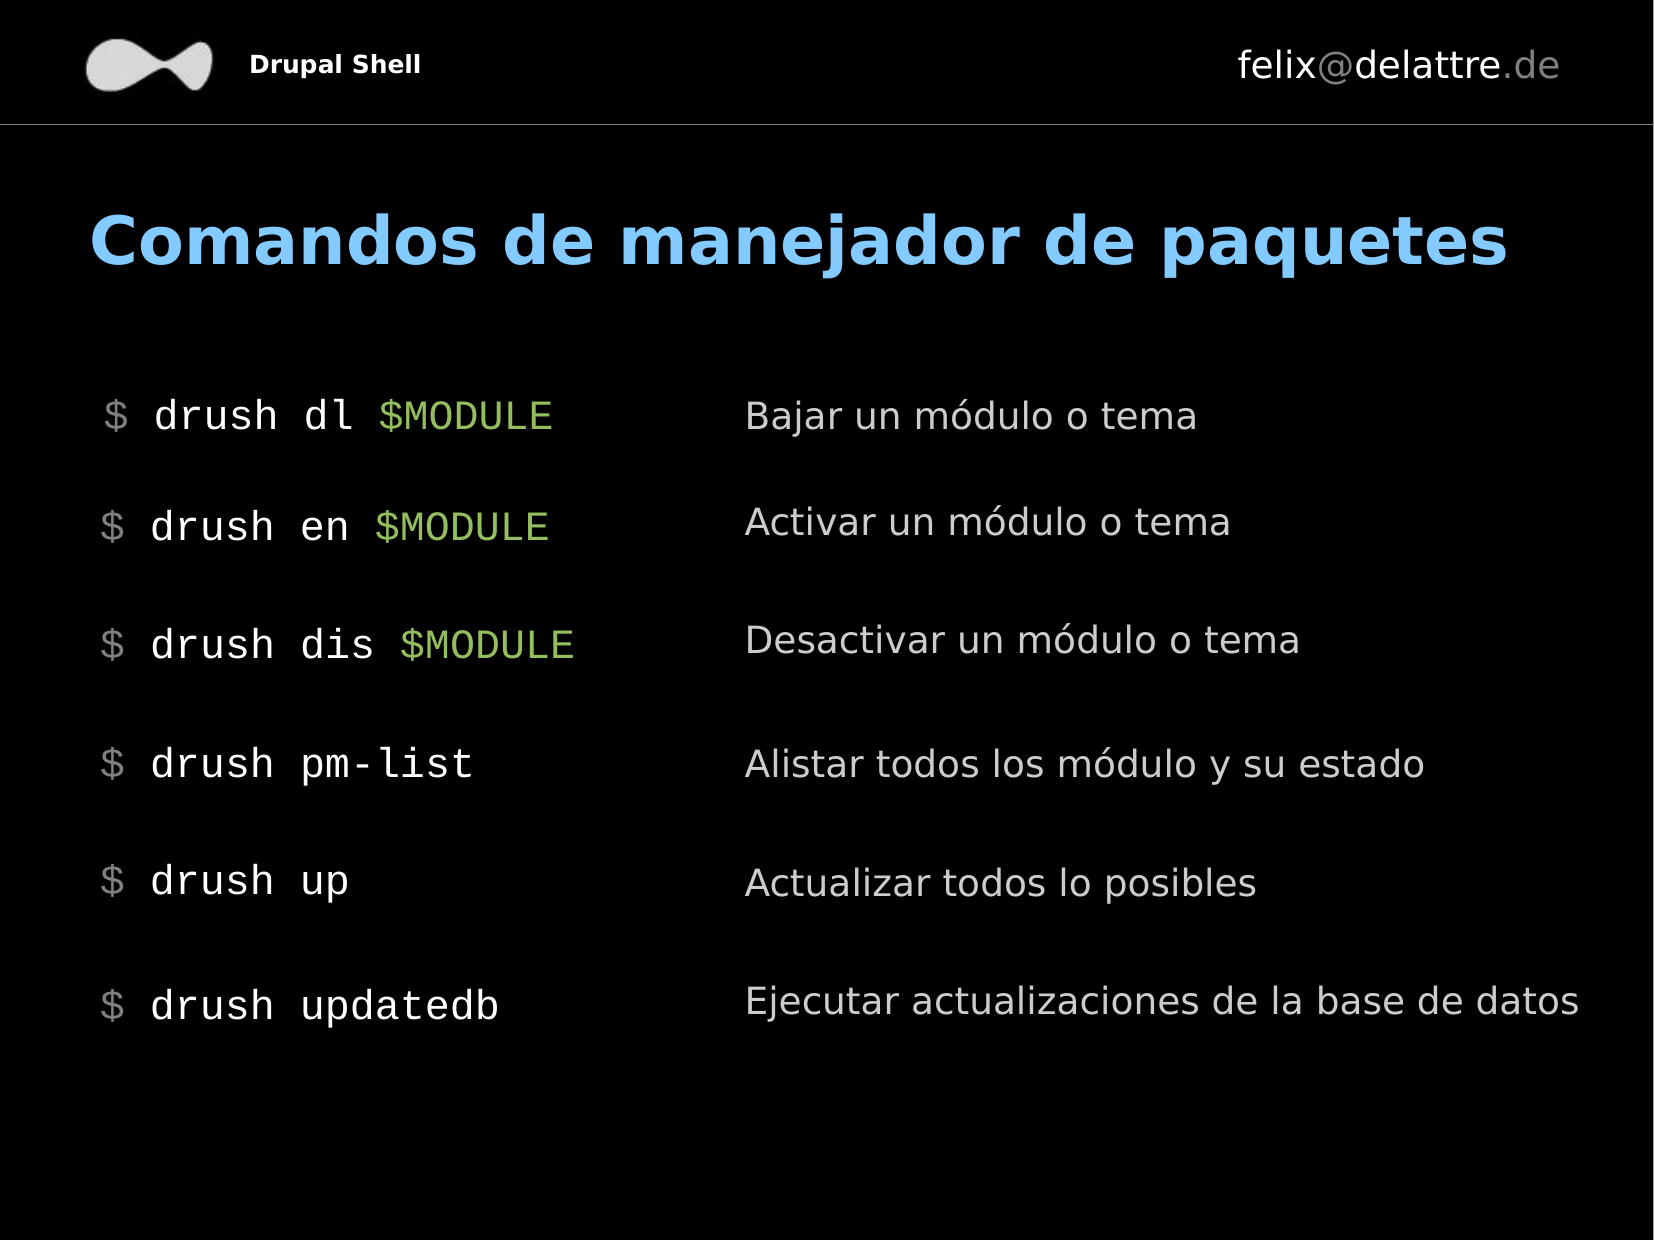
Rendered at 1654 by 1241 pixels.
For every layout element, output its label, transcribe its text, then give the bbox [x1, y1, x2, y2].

text_box $ drush pm-list [76, 726, 1288, 807]
text_box Bajar un módulo o tema [720, 378, 1654, 455]
text_box Ejecutar actualizaciones de la base de datos [720, 963, 1654, 1040]
text_box $ drush dis $MODULE [76, 607, 1288, 688]
text_box Activar un módulo o tema [720, 484, 1654, 562]
text_box $ drush en $MODULE [76, 489, 1288, 570]
text_box $ drush updatedb [76, 968, 1288, 1049]
picture [62, 31, 229, 104]
text_box Desactivar un módulo o tema [720, 602, 1654, 680]
text_box $ drush dl $MODULE [79, 378, 1084, 459]
text_box $ drush up [76, 844, 1288, 925]
text_box Actualizar todos lo posibles [720, 845, 1654, 922]
text_box Alistar todos los módulo y su estado [720, 726, 1654, 804]
text_box Comandos de manejador de paquetes [75, 195, 1526, 289]
